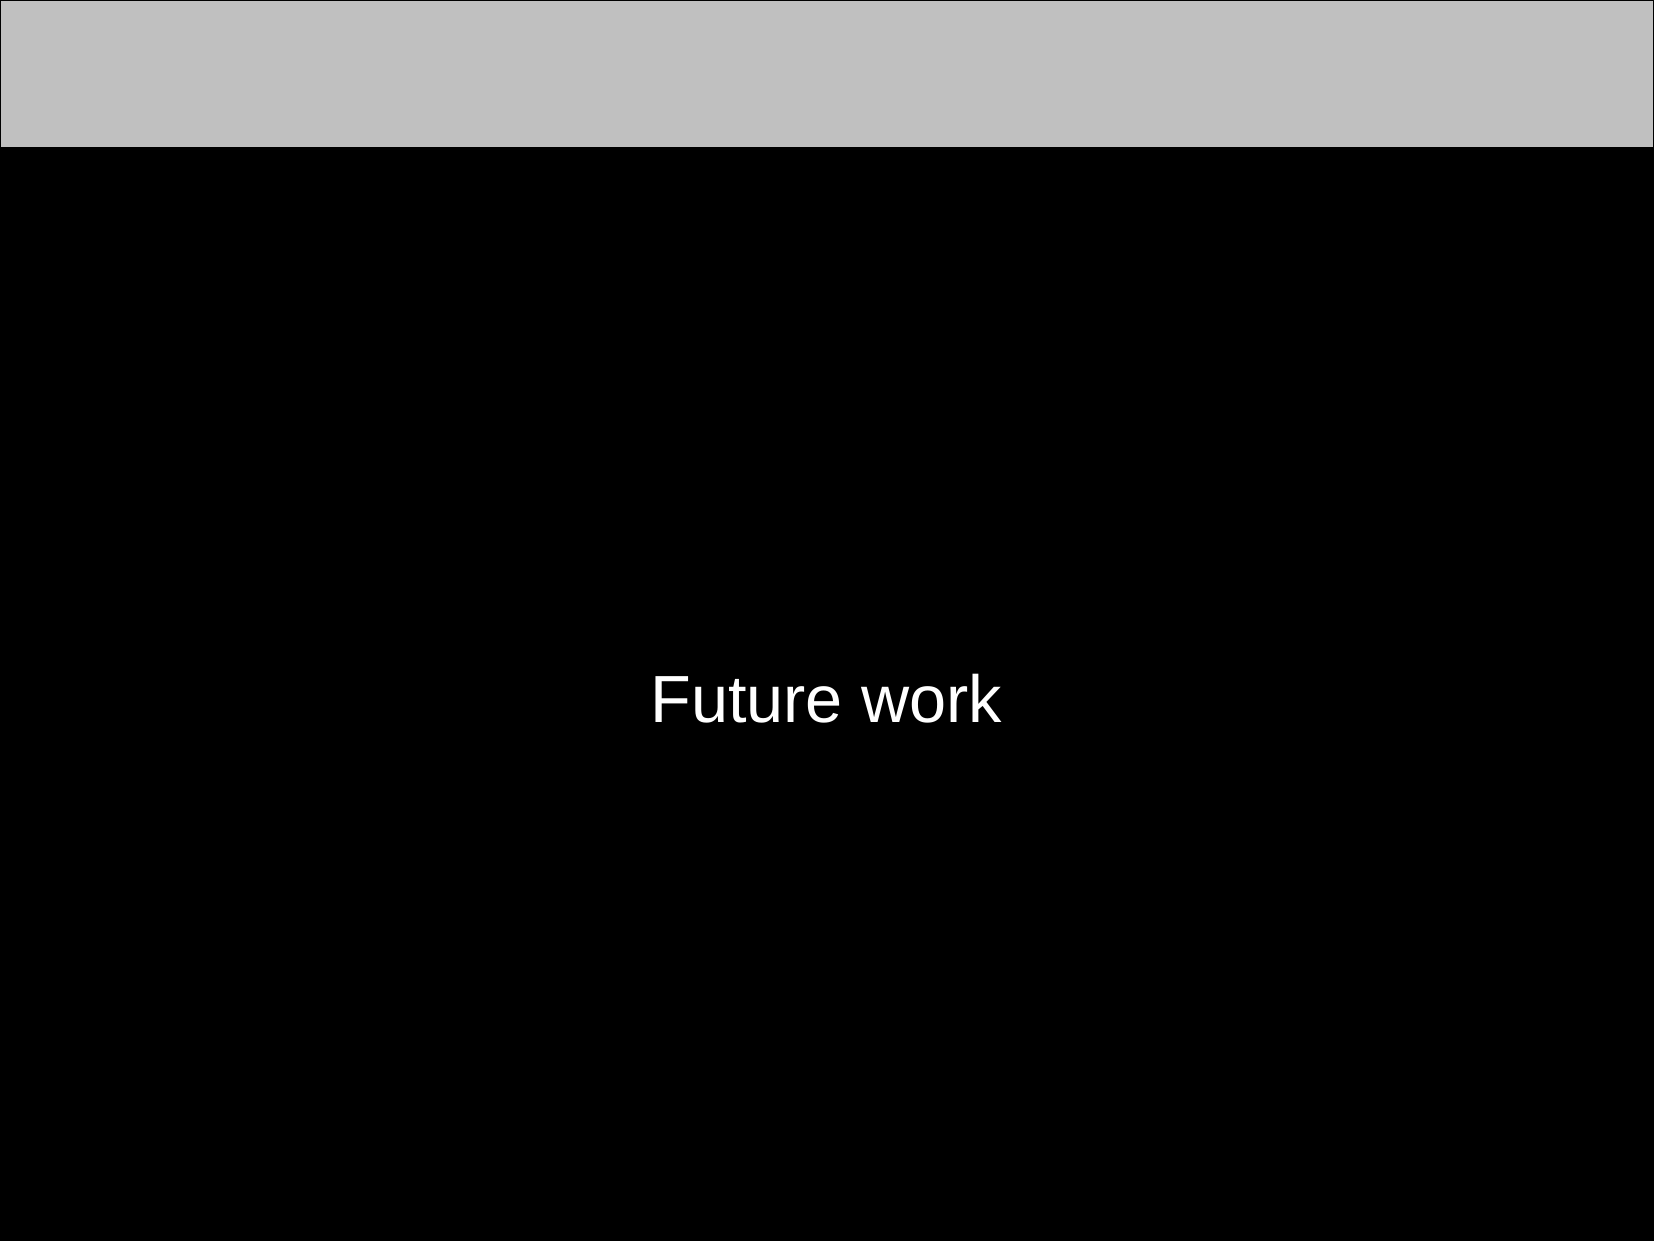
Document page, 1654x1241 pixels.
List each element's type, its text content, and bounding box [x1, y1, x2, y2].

subtitle Future work [82, 290, 1571, 1109]
